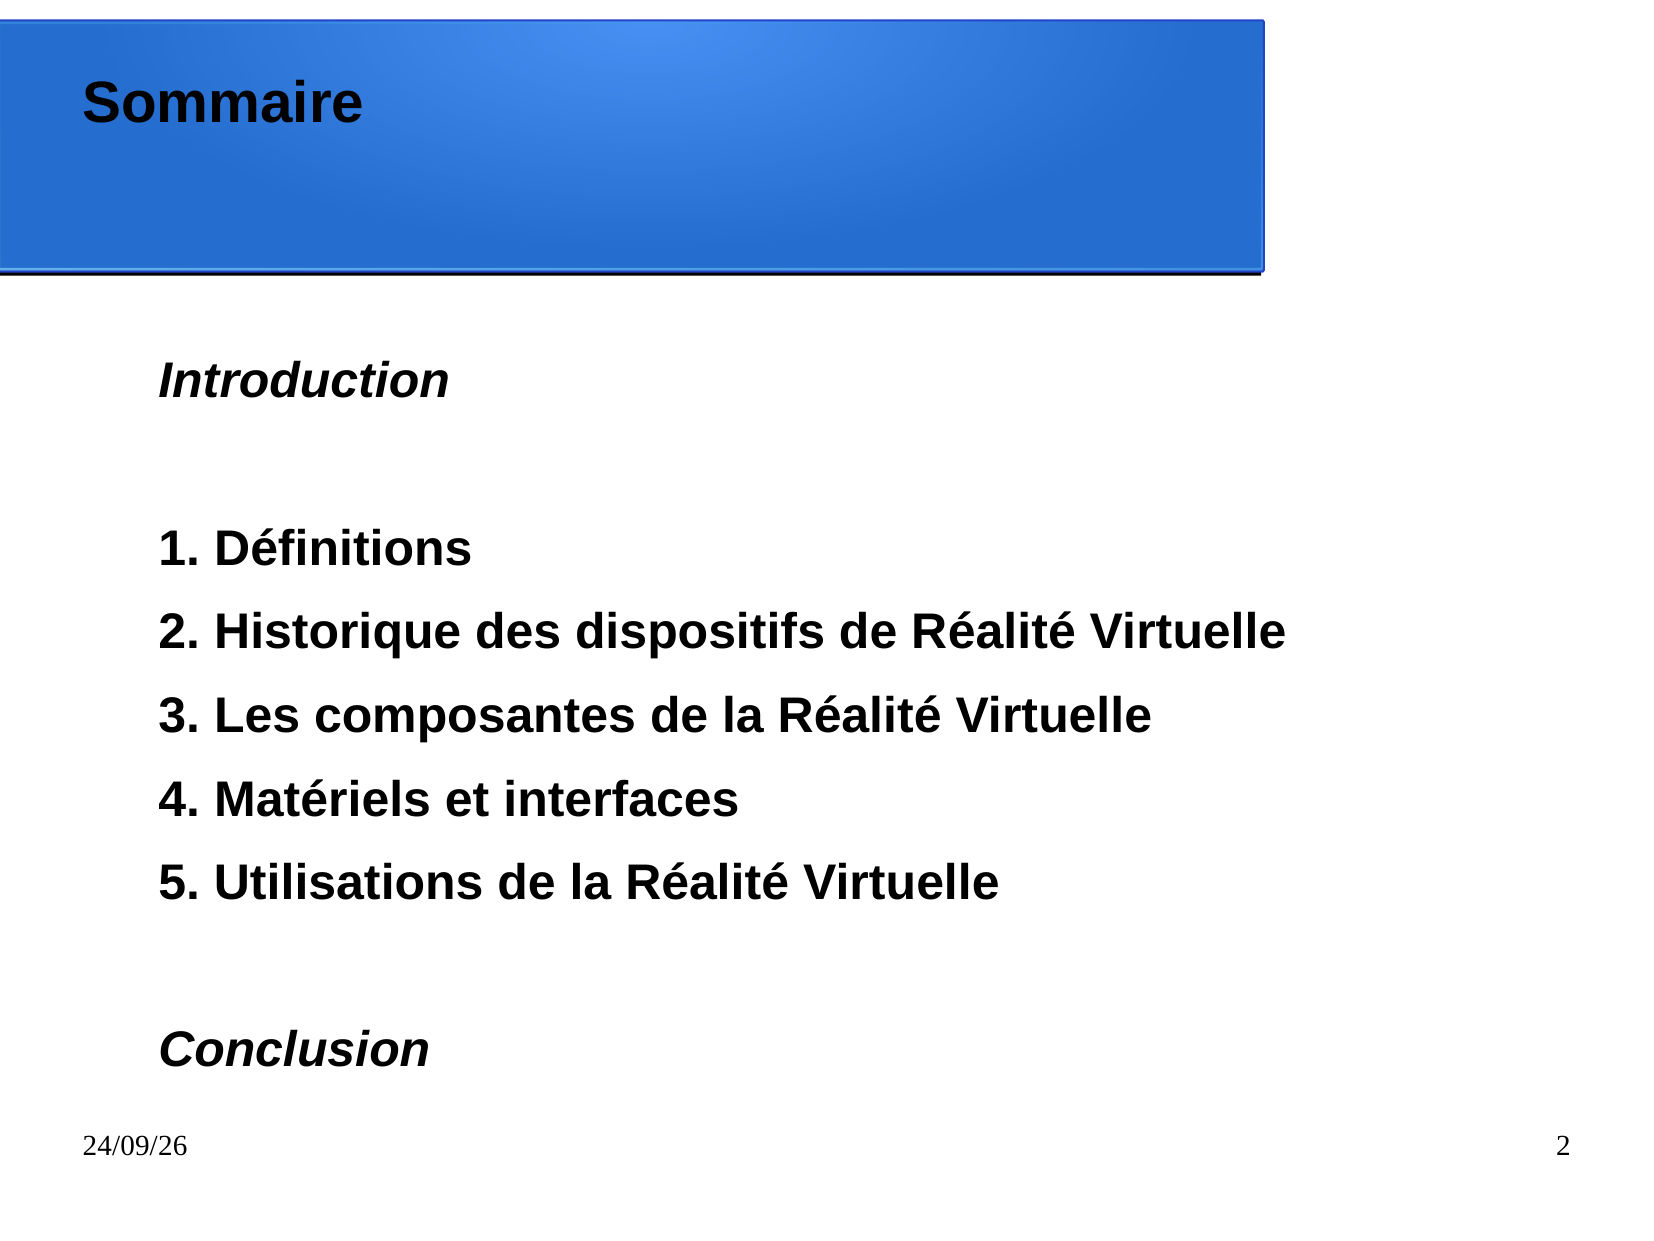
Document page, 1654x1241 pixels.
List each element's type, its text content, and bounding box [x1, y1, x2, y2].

title Sommaire [82, 69, 1264, 238]
subtitle Introduction 1. Définitions 2. Historique des dispositifs de Réalité Virtuelle 3. Les composantes de la Réalité Virtuelle 4. Matériels et interfaces 5. Utilisations de la Réalité Virtuelle Conclusion [82, 324, 1571, 1241]
